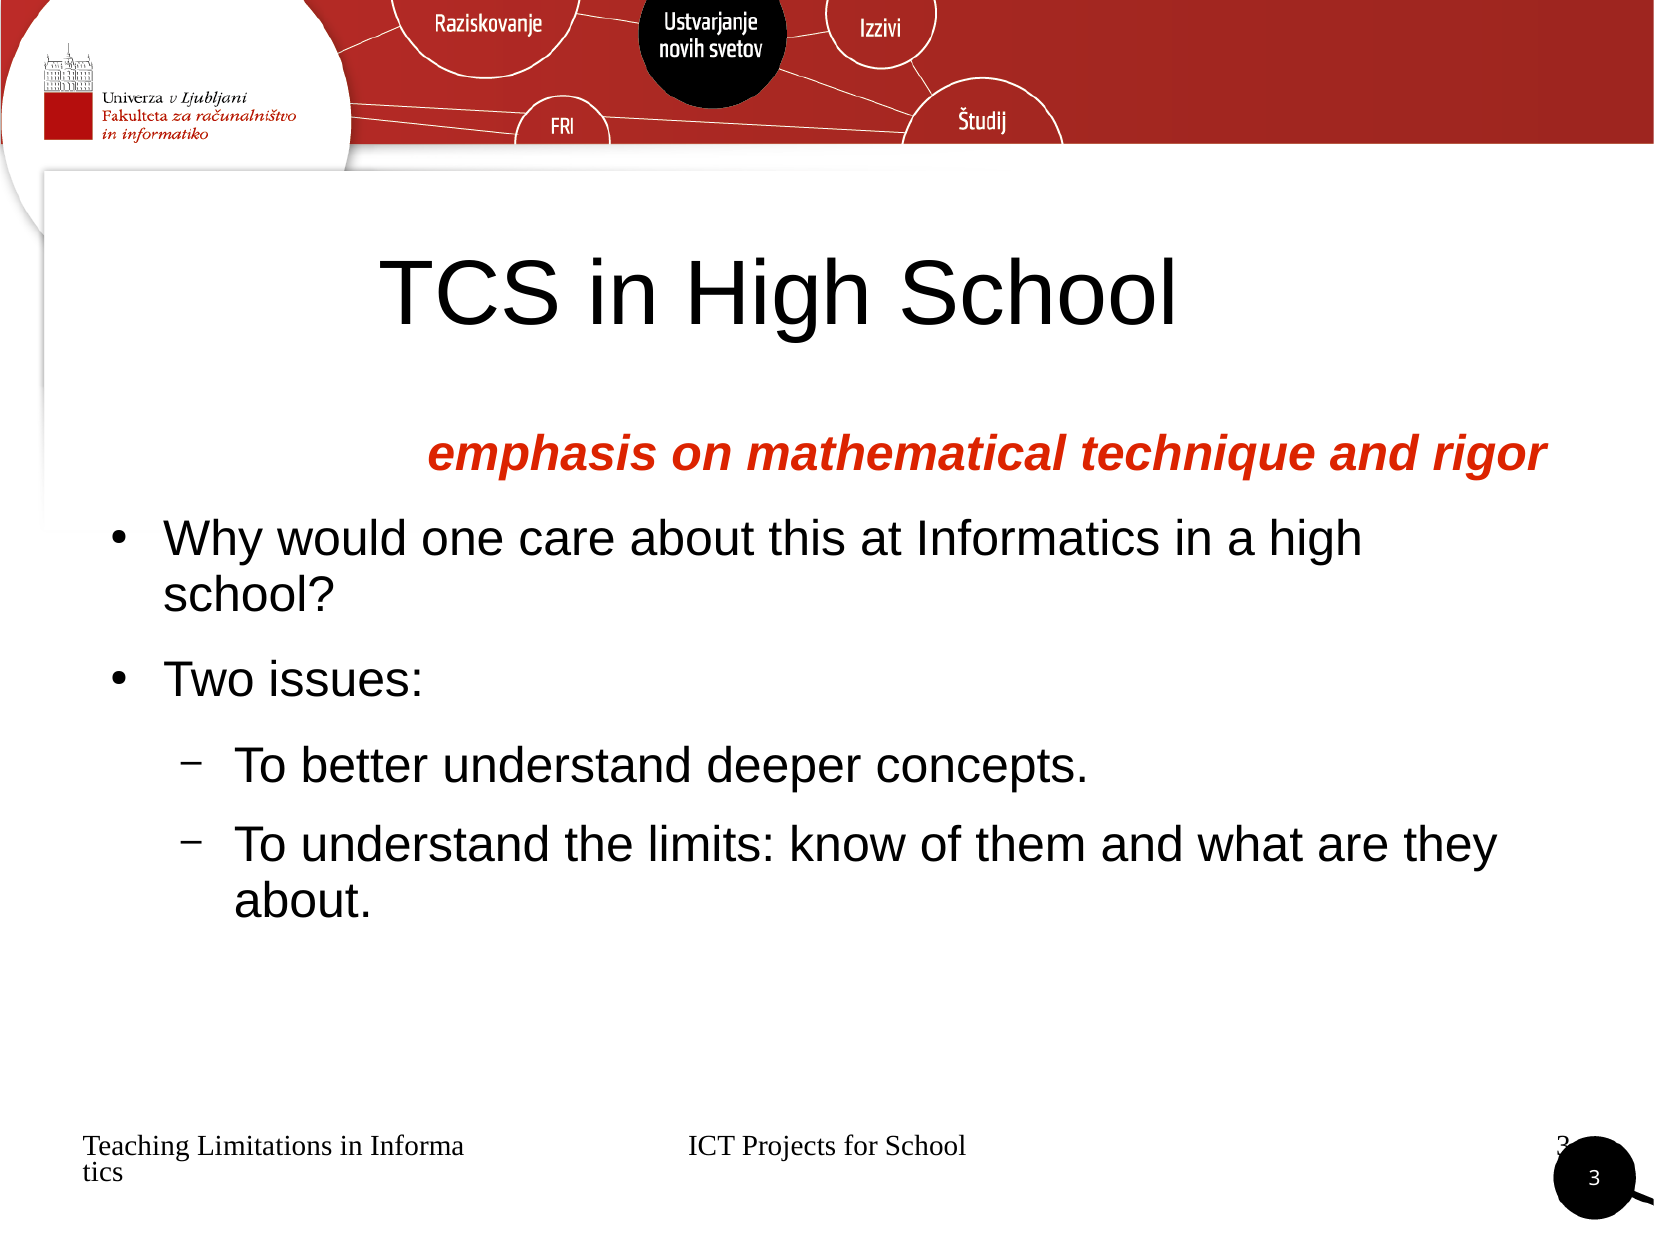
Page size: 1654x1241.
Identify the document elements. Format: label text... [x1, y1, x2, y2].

text_box <številka> [1553, 1145, 1636, 1212]
title TCS in High School [35, 188, 1524, 397]
picture [0, 0, 1654, 1241]
list emphasis on mathematical technique and rigor Why would one care about this at Informatics in a high school? Two issues: To better understand deeper concepts. To understand the limits: know of them and what are they about. [92, 425, 1548, 1063]
